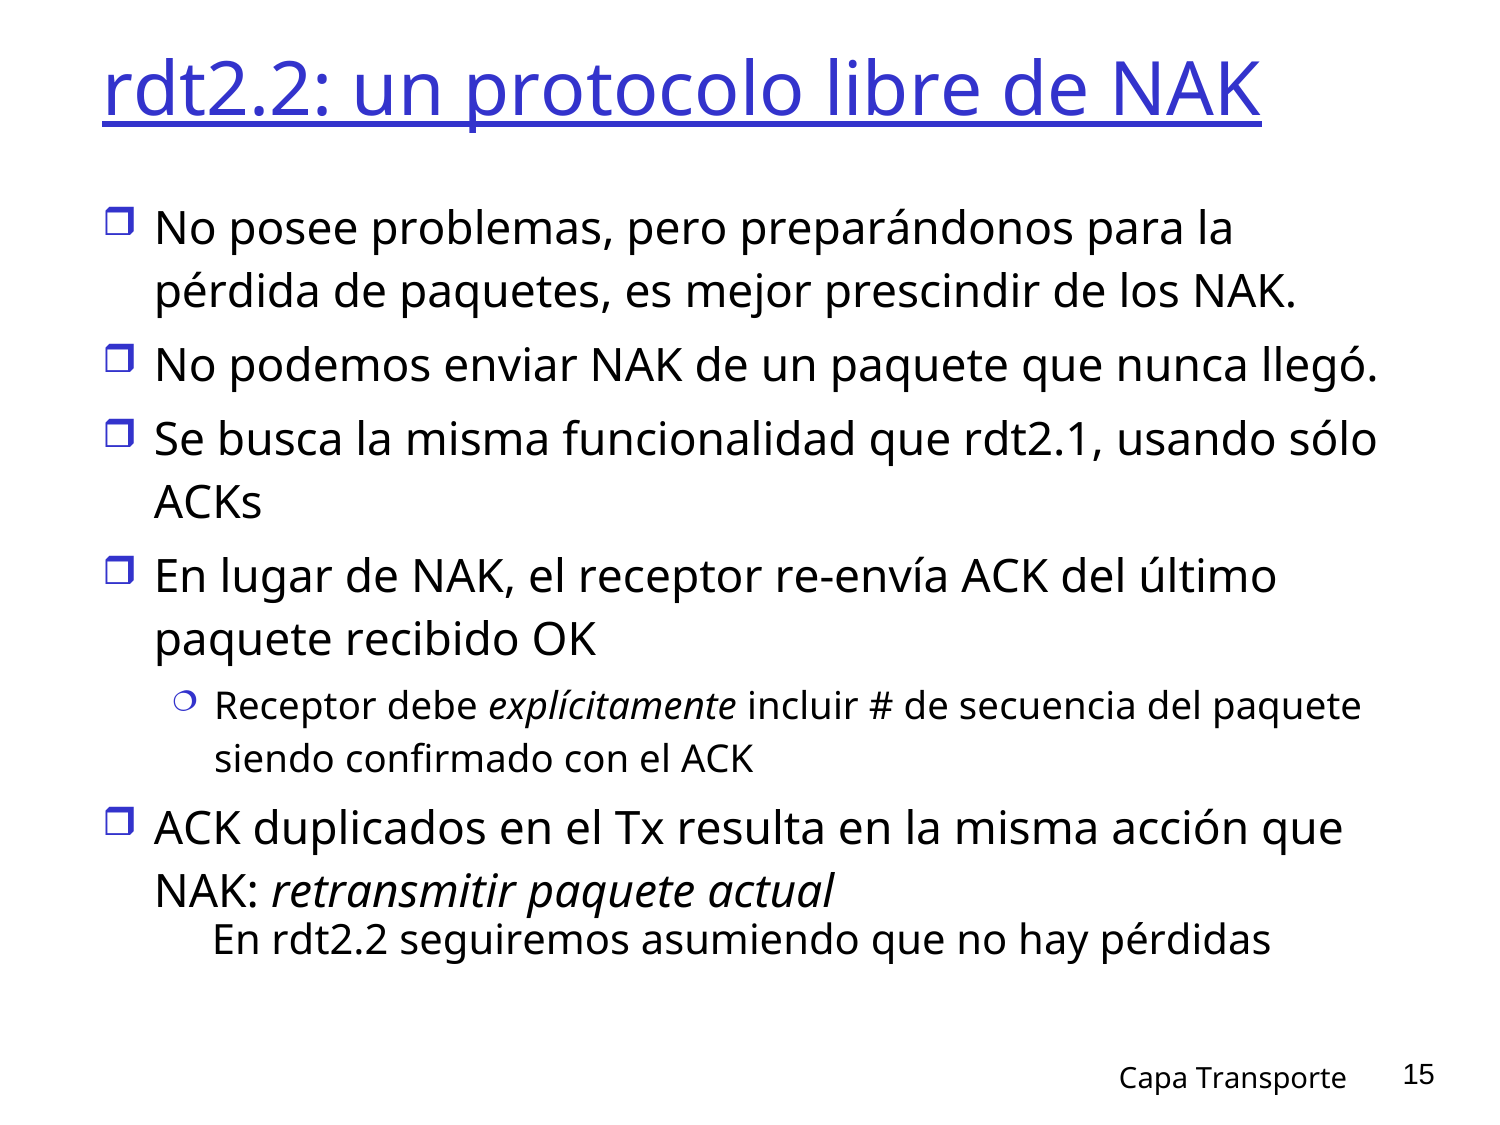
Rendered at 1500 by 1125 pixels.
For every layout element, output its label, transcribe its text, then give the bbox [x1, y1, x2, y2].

list No posee problemas, pero preparándonos para la pérdida de paquetes, es mejor prescindir de los NAK. No podemos enviar NAK de un paquete que nunca llegó. Se busca la misma funcionalidad que rdt2.1, usando sólo ACKs En lugar de NAK, el receptor re-envía ACK del último paquete recibido OK Receptor debe explícitamente incluir # de secuencia del paquete siendo confirmado con el ACK ACK duplicados en el Tx resulta en la misma acción que NAK: retransmitir paquete actual [87, 187, 1426, 938]
text_box En rdt2.2 seguiremos asumiendo que no hay pérdidas [197, 902, 1287, 975]
title rdt2.2: un protocolo libre de NAK [87, 15, 1463, 158]
